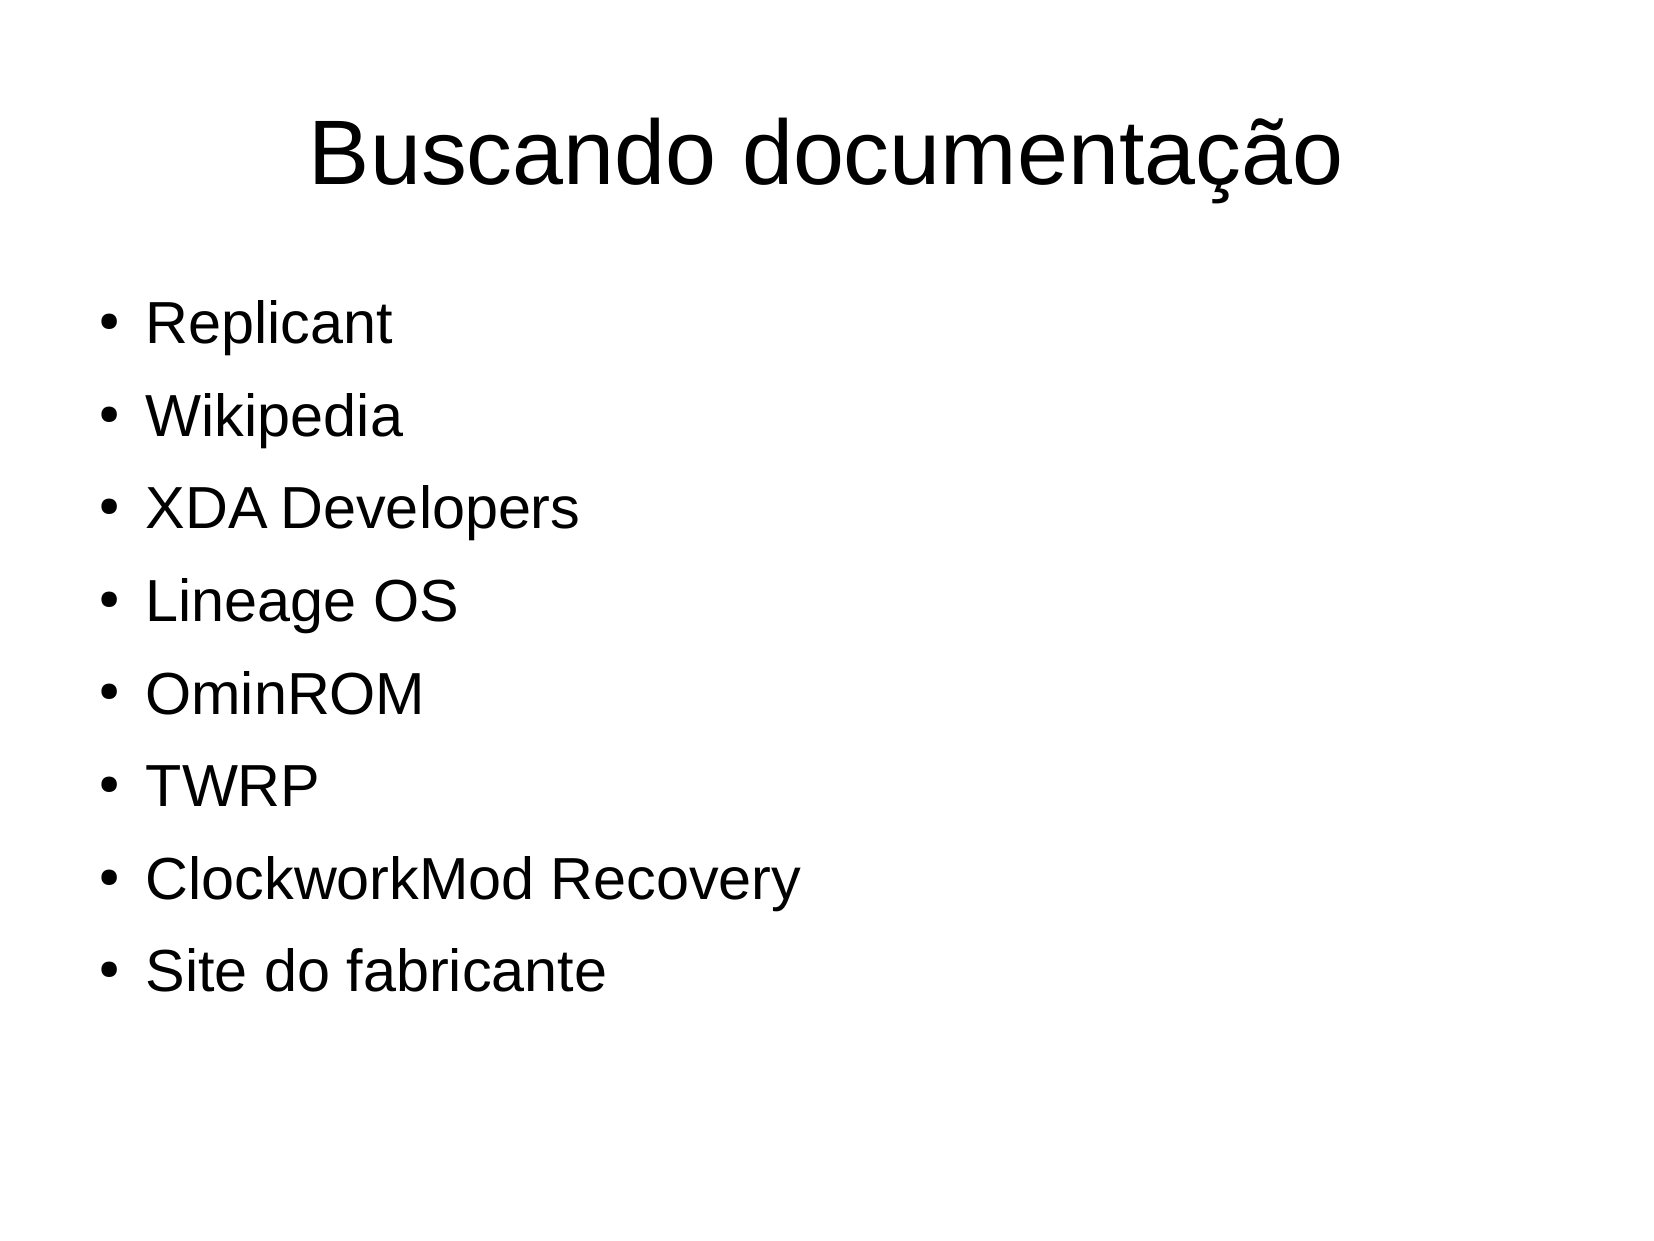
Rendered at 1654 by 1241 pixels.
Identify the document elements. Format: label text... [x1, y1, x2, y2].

title Buscando documentação [82, 49, 1571, 257]
list Replicant Wikipedia XDA Developers Lineage OS OminROM TWRP ClockworkMod Recovery Site do fabricante [82, 290, 1571, 1010]
